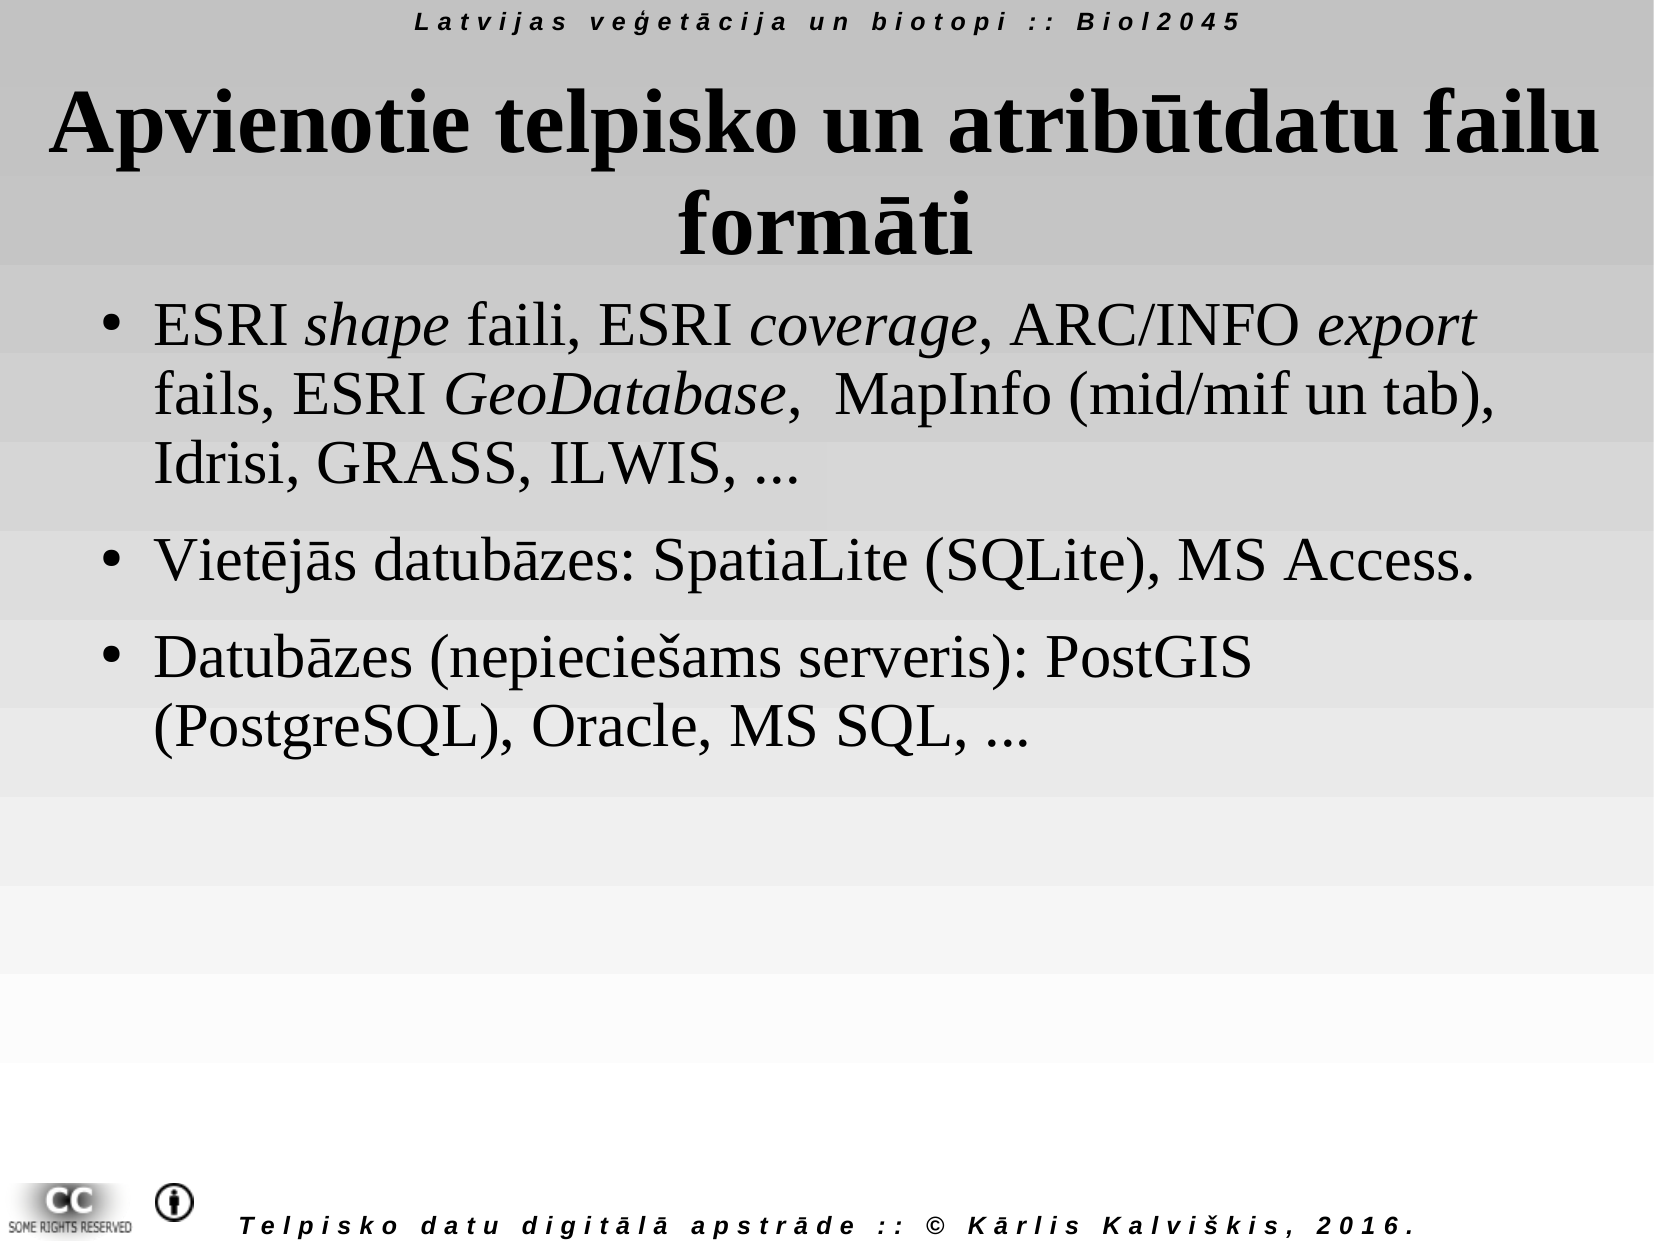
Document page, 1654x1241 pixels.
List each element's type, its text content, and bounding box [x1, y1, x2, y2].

picture [0, 0, 1654, 1241]
list ESRI shape faili, ESRI coverage, ARC/INFO export fails, ESRI GeoDatabase, MapInfo (mid/mif un tab), Idrisi, GRASS, ILWIS, ... Vietējās datubāzes: SpatiaLite (SQLite), MS Access. Datubāzes (nepieciešams serveris): PostGIS (PostgreSQL), Oracle, MS SQL, ... [82, 289, 1571, 1098]
title Apvienotie telpisko un atribūtdatu failu formāti [29, 49, 1625, 296]
